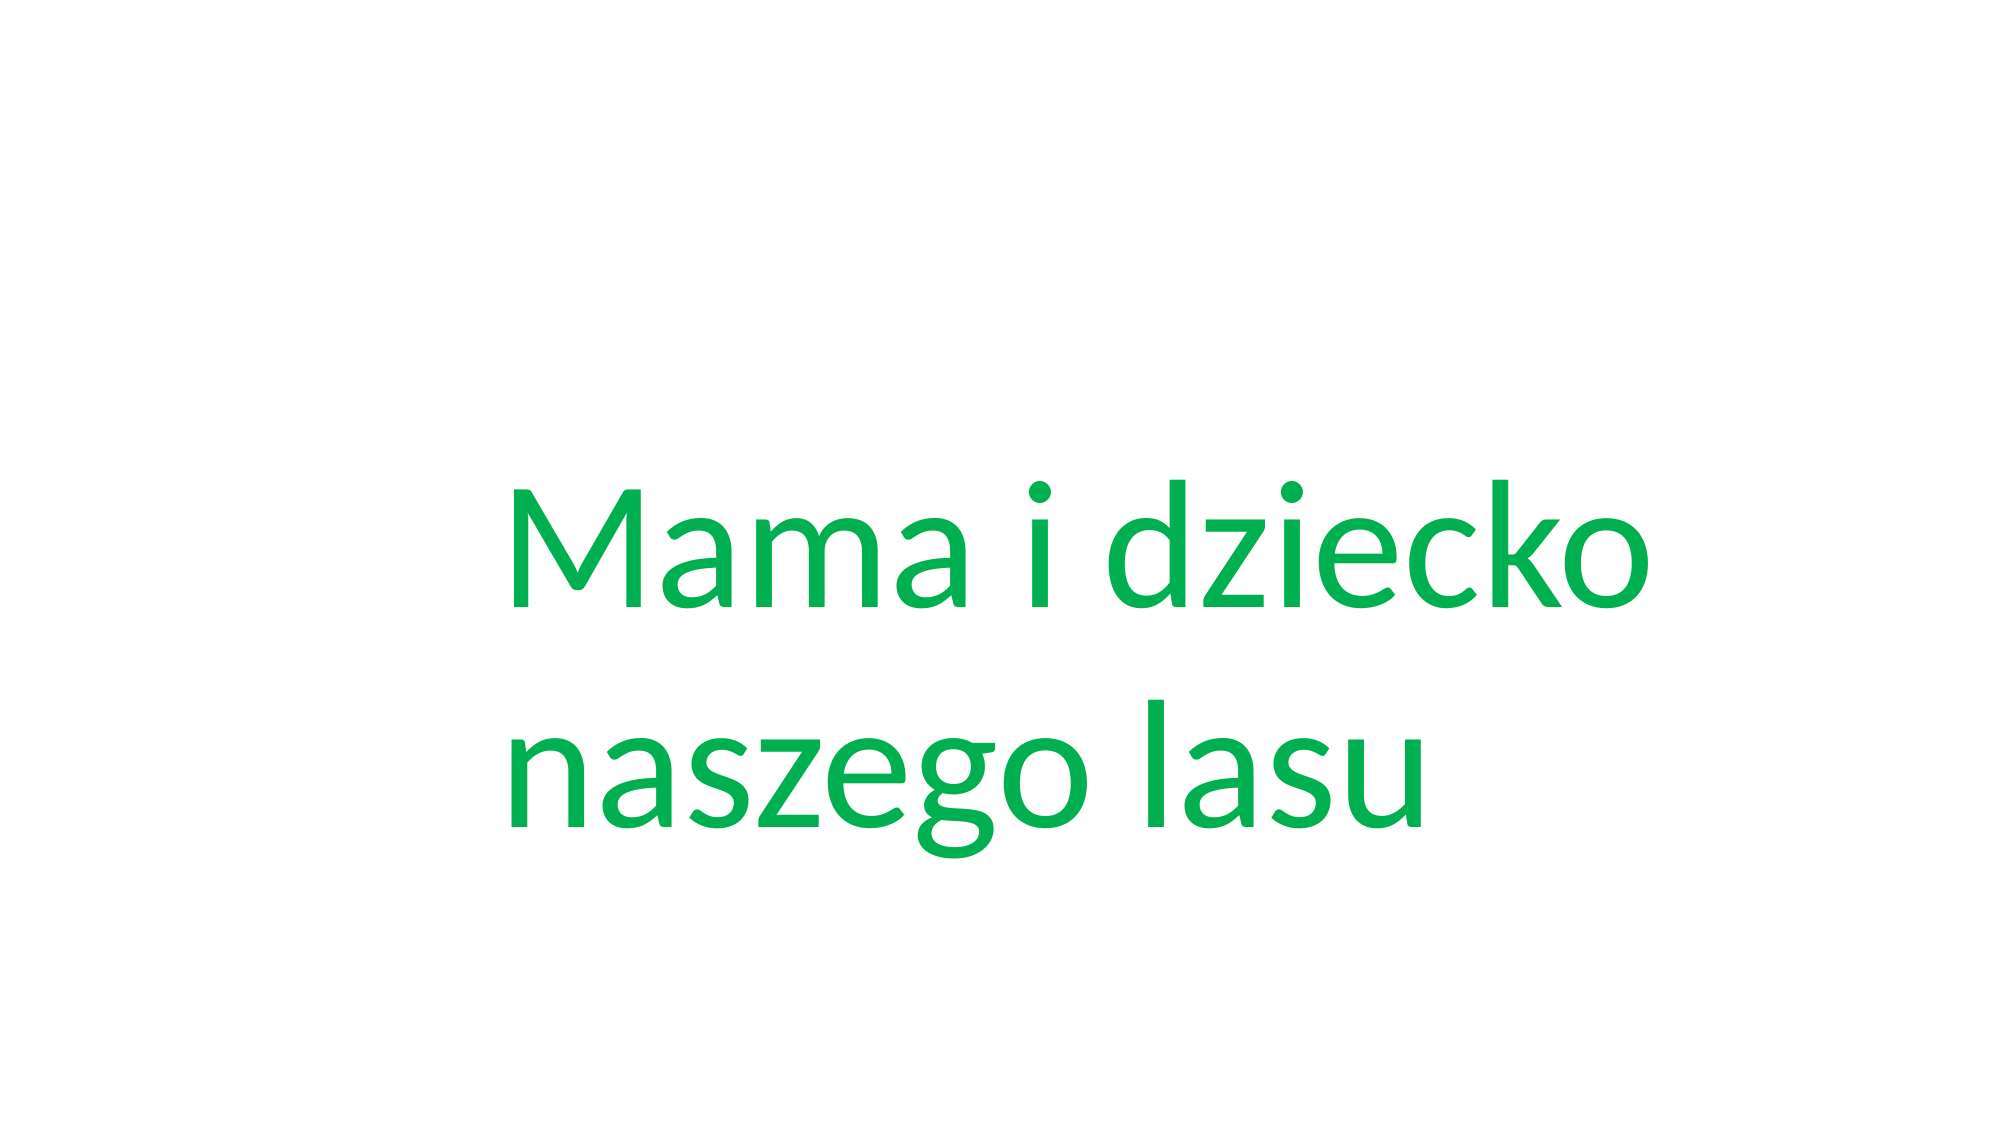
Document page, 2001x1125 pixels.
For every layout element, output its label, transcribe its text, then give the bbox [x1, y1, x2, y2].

text_box Mama i dziecko naszego lasu [484, 417, 1699, 877]
